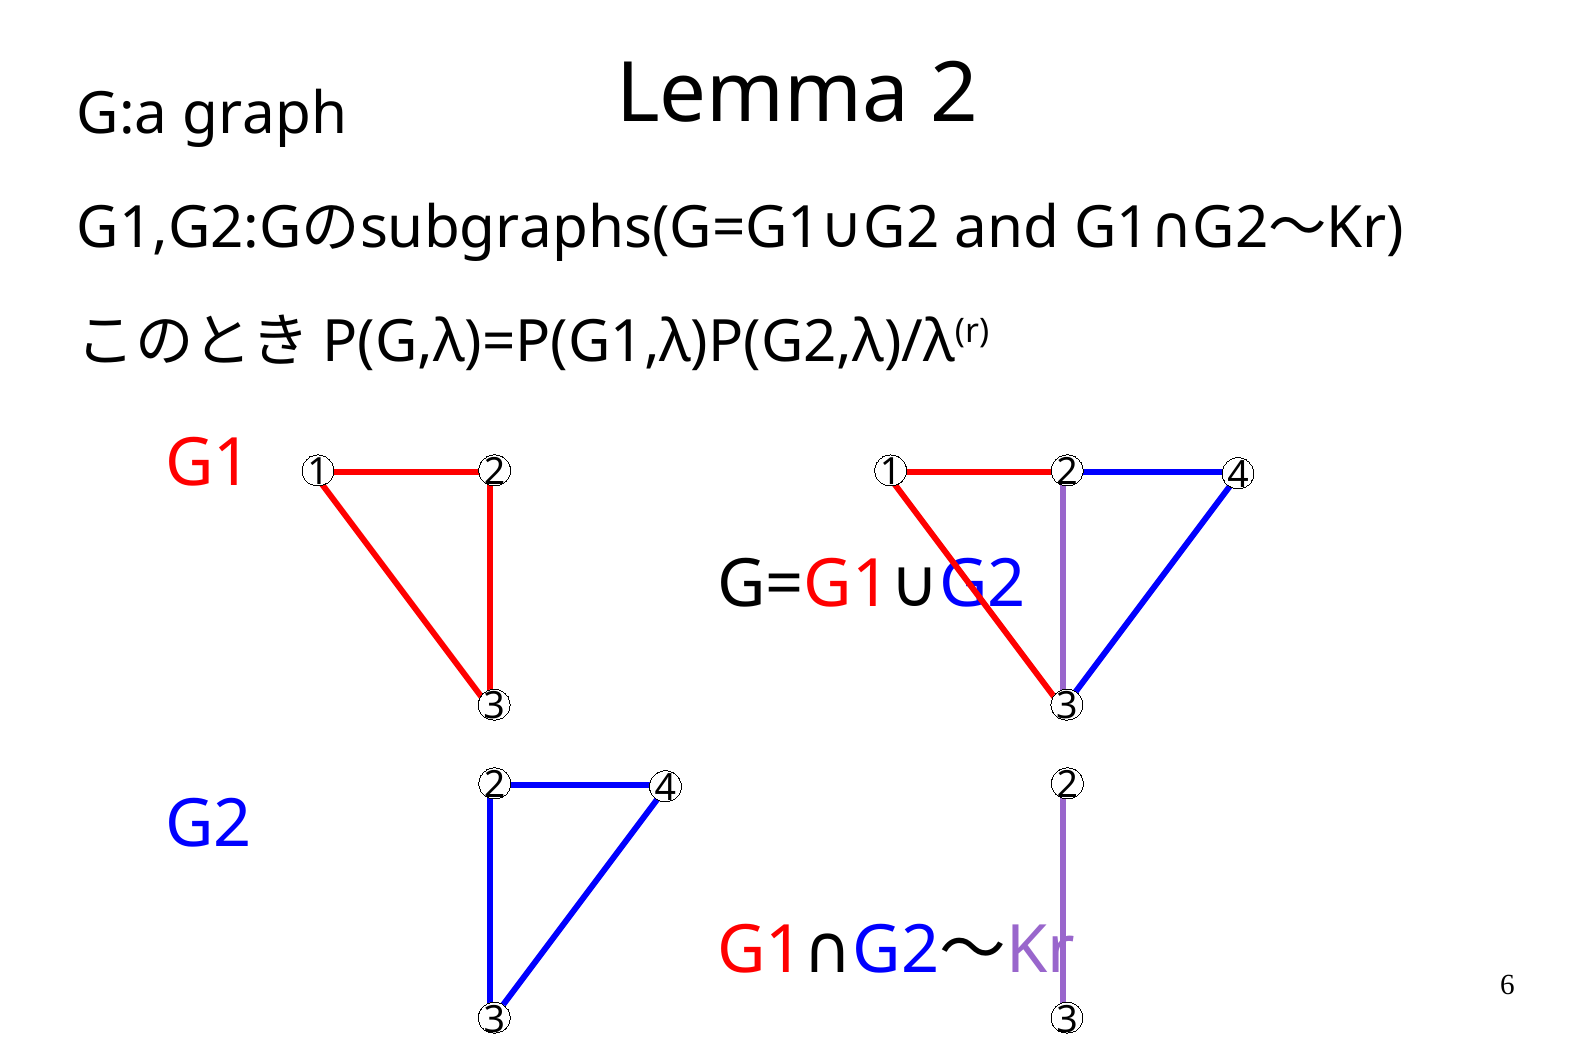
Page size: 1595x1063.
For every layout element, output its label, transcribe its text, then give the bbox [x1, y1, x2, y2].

text_box 2 [478, 454, 511, 484]
text_box 3 [478, 1002, 511, 1034]
title Lemma 2 [79, 0, 1515, 71]
text_box 4 [649, 770, 682, 802]
text_box 1 [874, 454, 907, 486]
list G:a graph G1,G2:Gのsubgraphs(G=G1∪G2 and G1∩G2～Kr) このとき P(G,λ)=P(G1,λ)P(G2,λ)/λ(r) [59, 71, 1536, 1034]
text_box 4 [1222, 457, 1254, 489]
text_box 3 [1050, 689, 1083, 721]
text_box 2 [478, 767, 511, 799]
list G1 G=G1∪G2 G2 G1∩G2～Kr [147, 414, 1595, 1063]
text_box 3 [478, 689, 511, 721]
text_box 2 [1051, 454, 1084, 484]
text_box 2 [1051, 767, 1084, 797]
text_box 3 [1051, 1002, 1083, 1034]
text_box 1 [302, 454, 334, 486]
